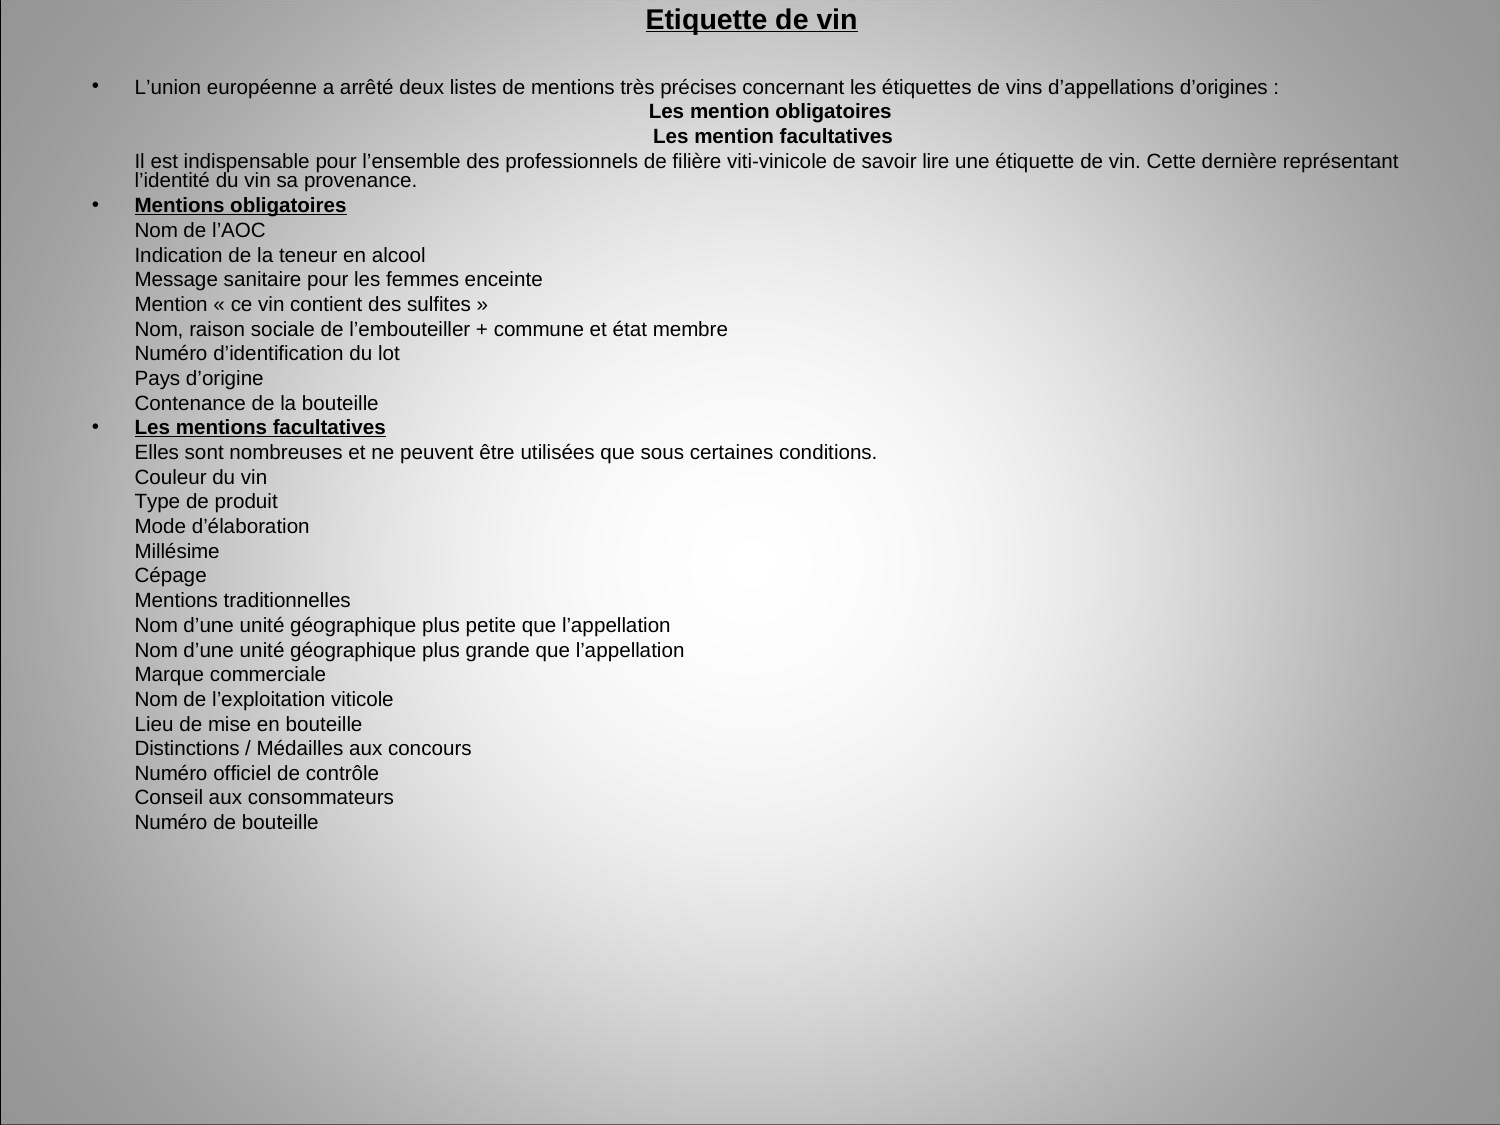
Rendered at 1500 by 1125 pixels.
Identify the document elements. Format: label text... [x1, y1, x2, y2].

picture [0, 0, 1500, 1125]
list Etiquette de vin L’union européenne a arrêté deux listes de mentions très précises concernant les étiquettes de vins d’appellations d’origines : Les mention obligatoires Les mention facultatives Il est indispensable pour l’ensemble des professionnels de filière viti-vinicole de savoir lire une étiquette de vin. Cette dernière représentant l’identité du vin sa provenance. Mentions obligatoires Nom de l’AOC Indication de la teneur en alcool Message sanitaire pour les femmes enceinte Mention « ce vin contient des sulfites » Nom, raison sociale de l’embouteiller + commune et état membre Numéro d’identification du lot Pays d’origine Contenance de la bouteille Les mentions facultatives Elles sont nombreuses et ne peuvent être utilisées que sous certaines conditions. Couleur du vin Type de produit Mode d’élaboration Millésime Cépage Mentions traditionnelles Nom d’une unité géographique plus petite que l’appellation Nom d’une unité géographique plus grande que l’appellation Marque commerciale Nom de l’exploitation viticole Lieu de mise en bouteille Distinctions / Médailles aux concours Numéro officiel de contrôle Conseil aux consommateurs Numéro de bouteille [76, 0, 1427, 874]
